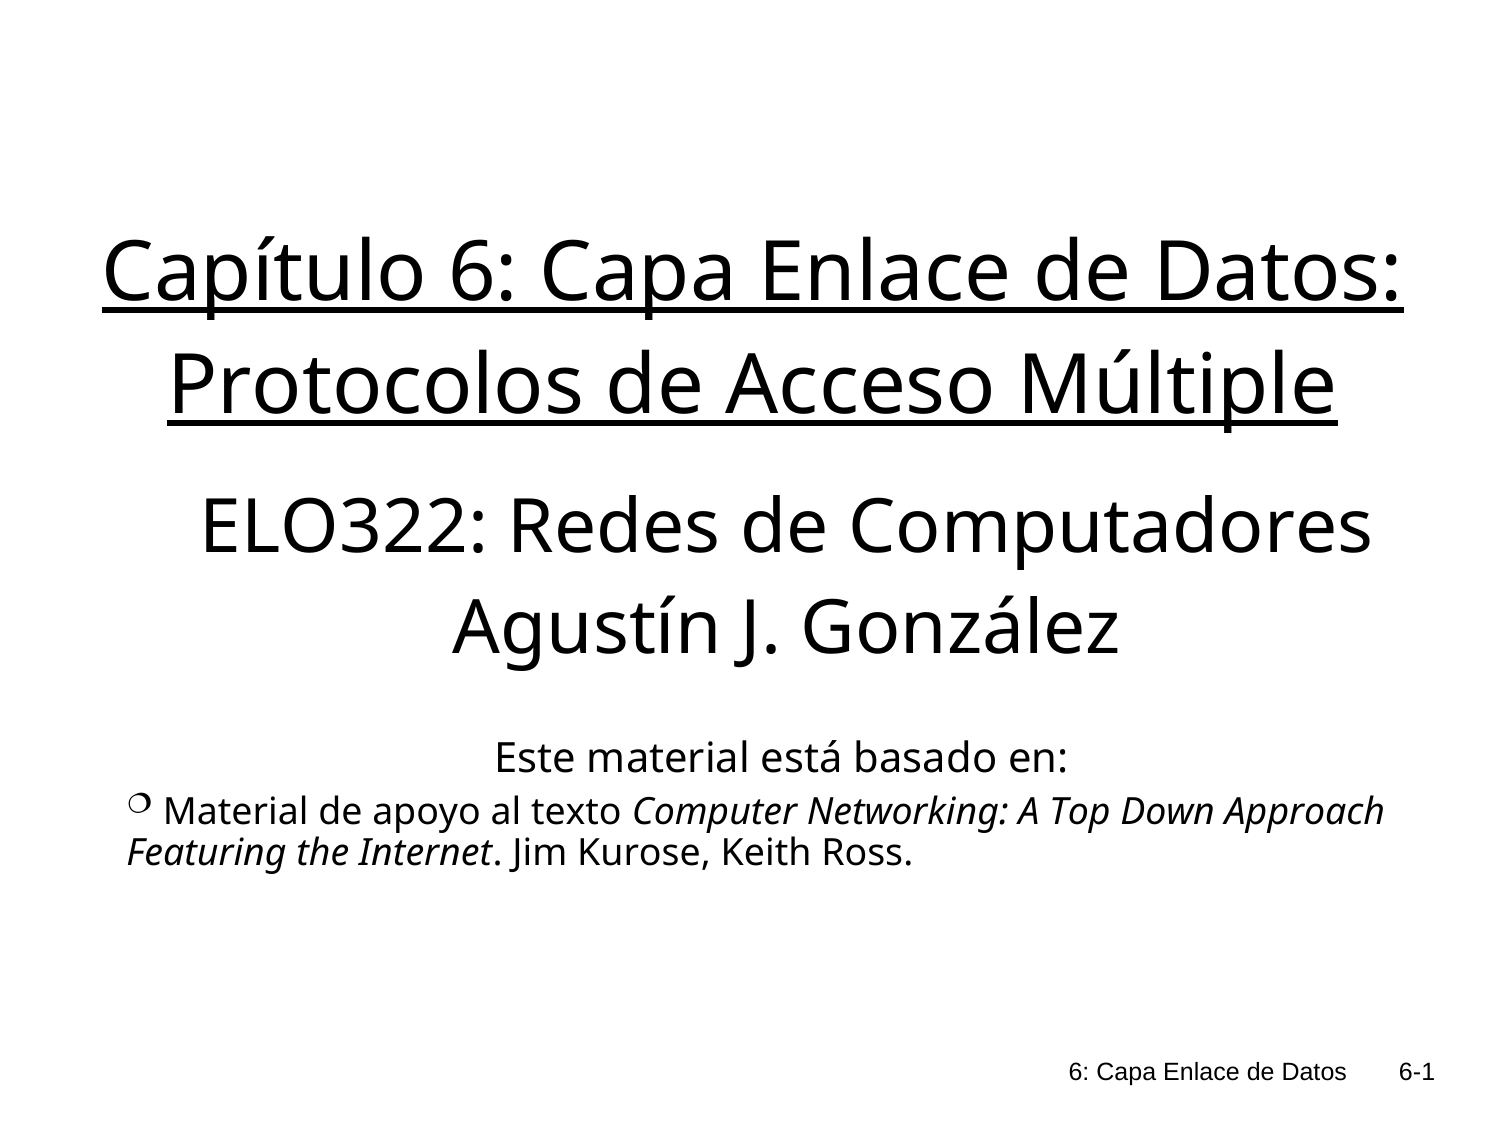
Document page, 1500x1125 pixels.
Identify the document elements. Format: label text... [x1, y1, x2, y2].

title Capítulo 6: Capa Enlace de Datos: Protocolos de Acceso Múltiple [59, 208, 1447, 441]
subtitle ELO322: Redes de Computadores Agustín J. González Este material está basado en: Material de apoyo al texto Computer Networking: A Top Down Approach Featuring the Internet. Jim Kurose, Keith Ross. [36, 479, 1463, 1125]
